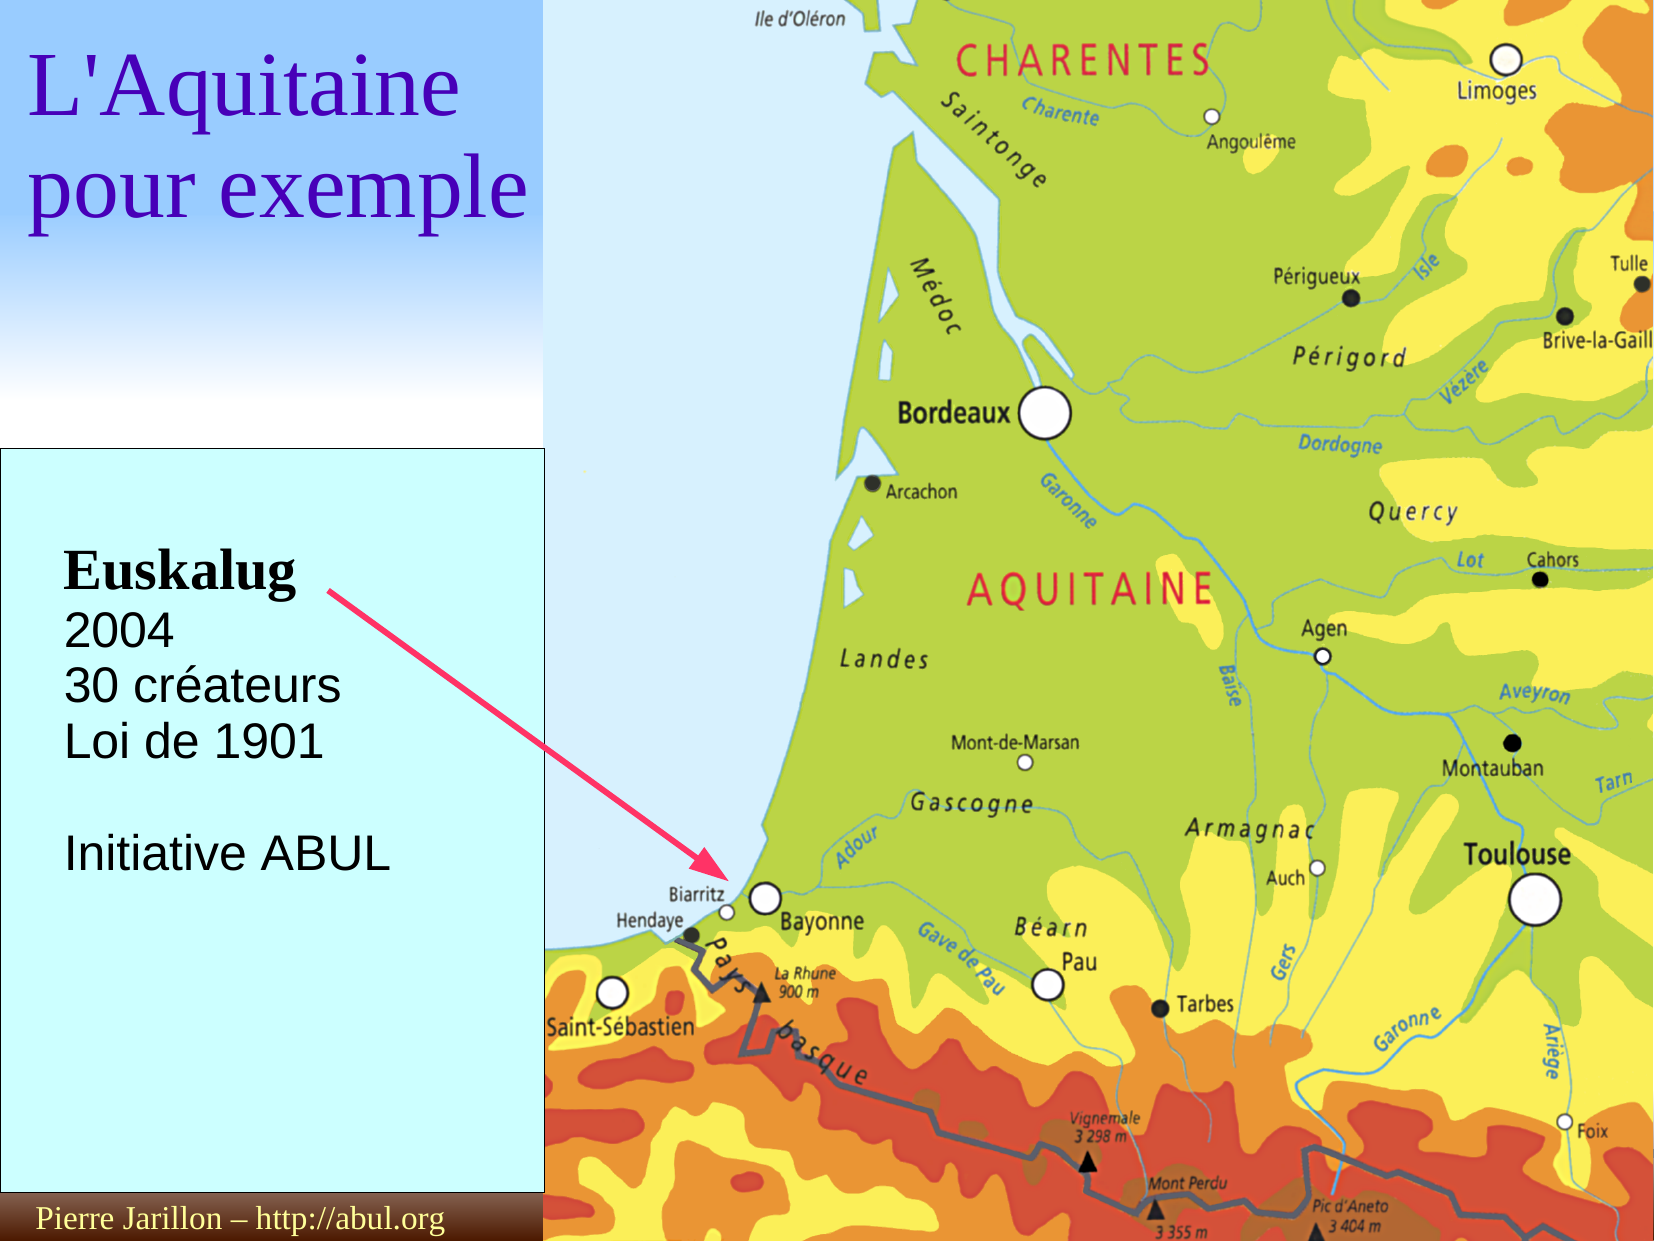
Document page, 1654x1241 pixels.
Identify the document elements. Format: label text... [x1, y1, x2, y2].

text_box [308, 386, 314, 442]
text_box [0, 448, 545, 1193]
picture [543, 0, 1653, 1241]
text_box Euskalug 2004 30 créateurs Loi de 1901 Initiative ABUL [63, 537, 447, 1110]
title L'Aquitaine pour exemple [27, 33, 1440, 237]
